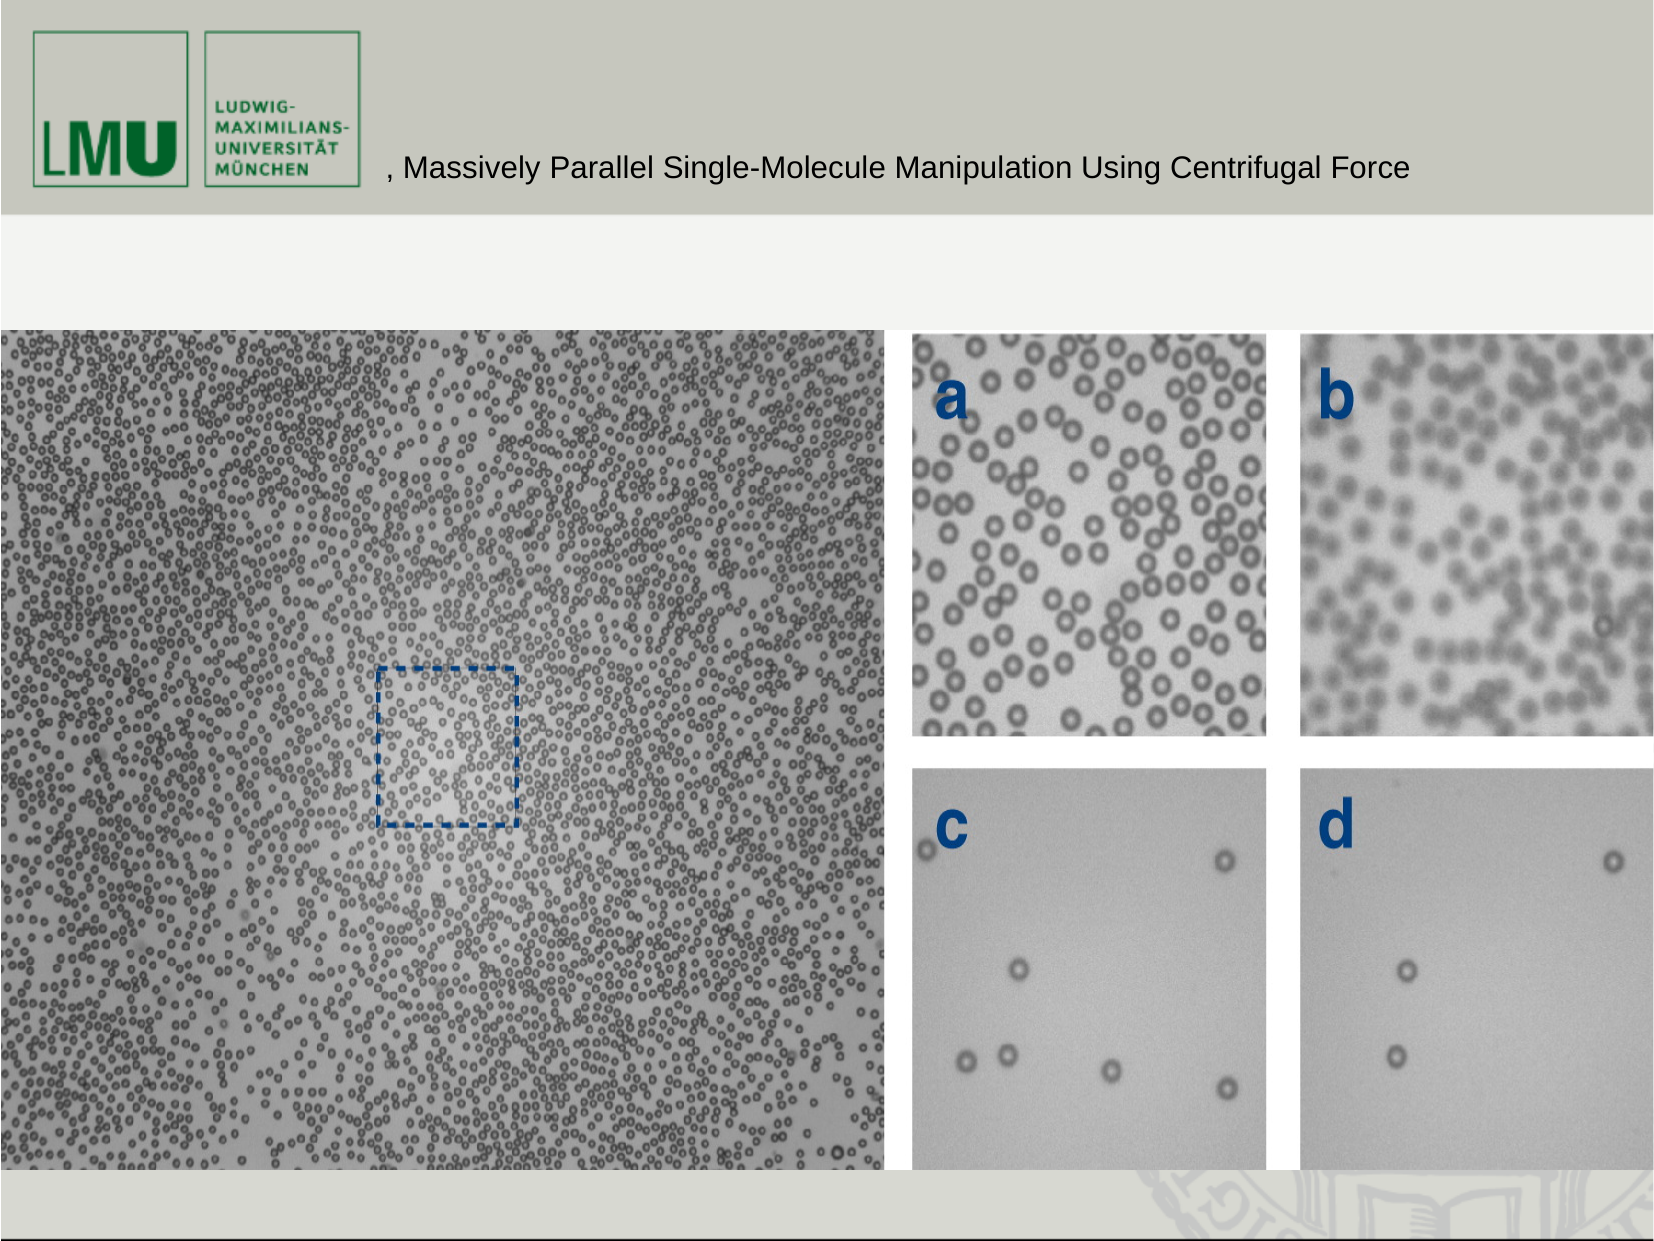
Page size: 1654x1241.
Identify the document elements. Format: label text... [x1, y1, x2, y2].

text_box Philipp Lorenz, Massively Parallel Single-Molecule Manipulation Using Centrifugal Force [362, 142, 1619, 213]
picture [1, 0, 1654, 1241]
